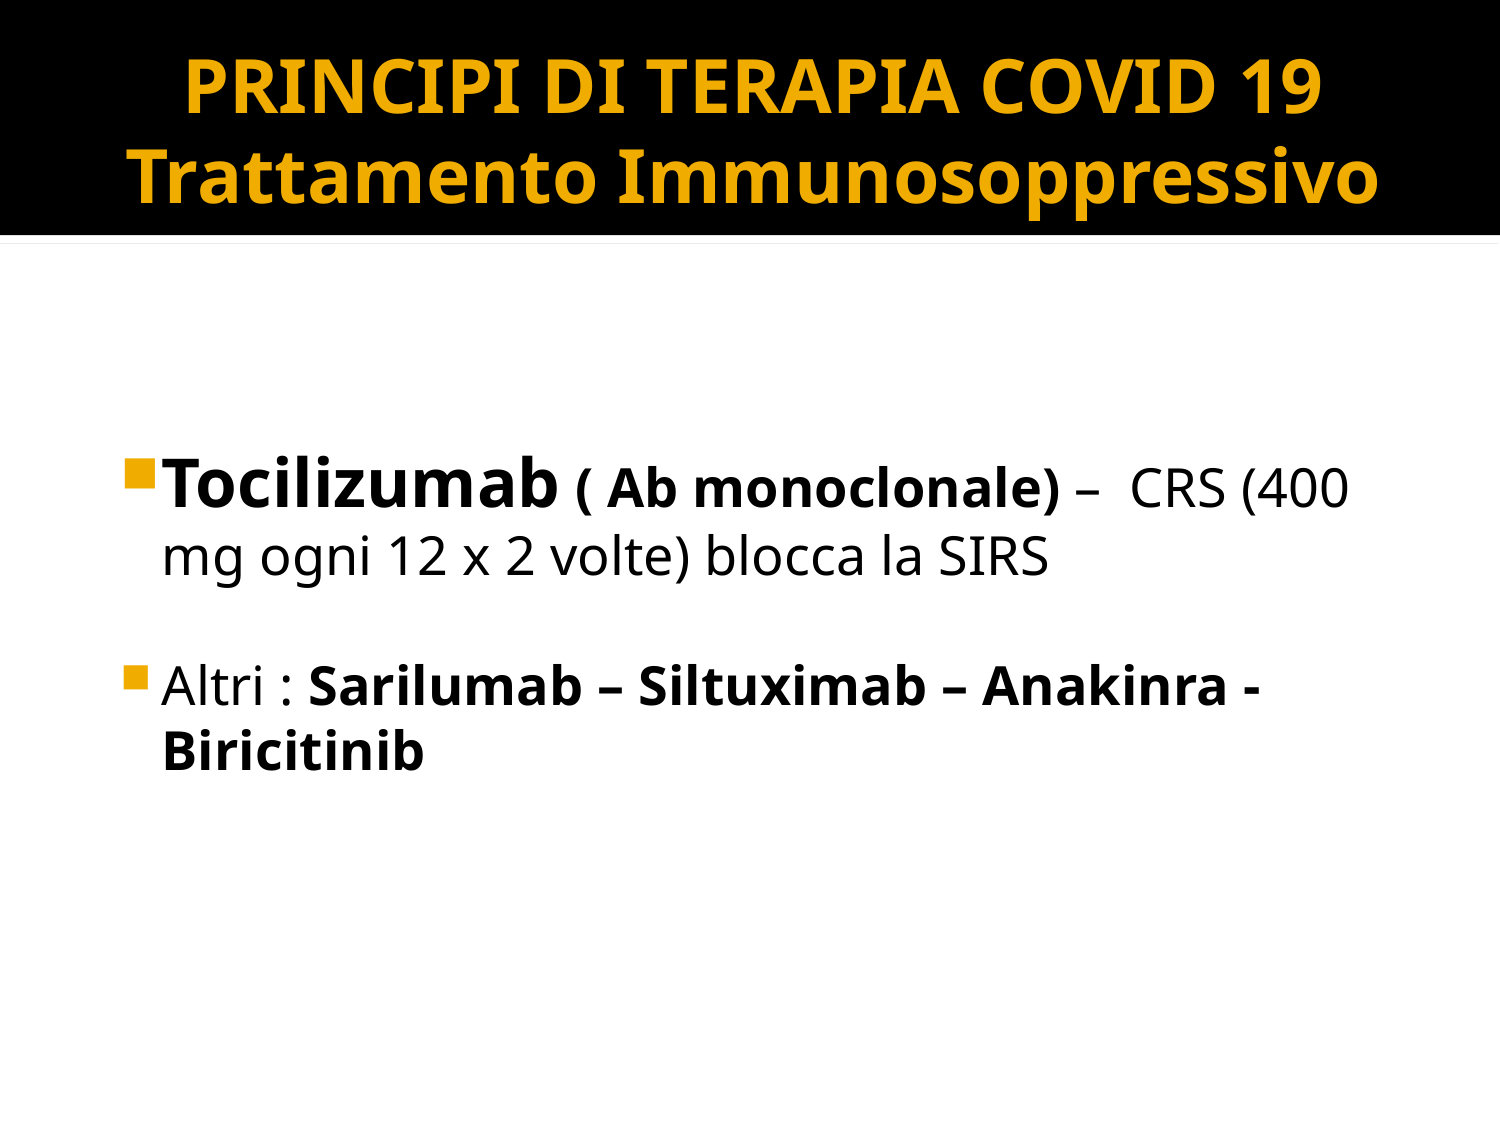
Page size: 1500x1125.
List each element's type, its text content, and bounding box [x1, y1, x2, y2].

list Tocilizumab ( Ab monoclonale) – CRS (400 mg ogni 12 x 2 volte) blocca la SIRS Altri : Sarilumab – Siltuximab – Anakinra - Biricitinib [94, 230, 1445, 990]
title PRINCIPI DI TERAPIA COVID 19 Trattamento Immunosoppressivo [75, 25, 1425, 231]
